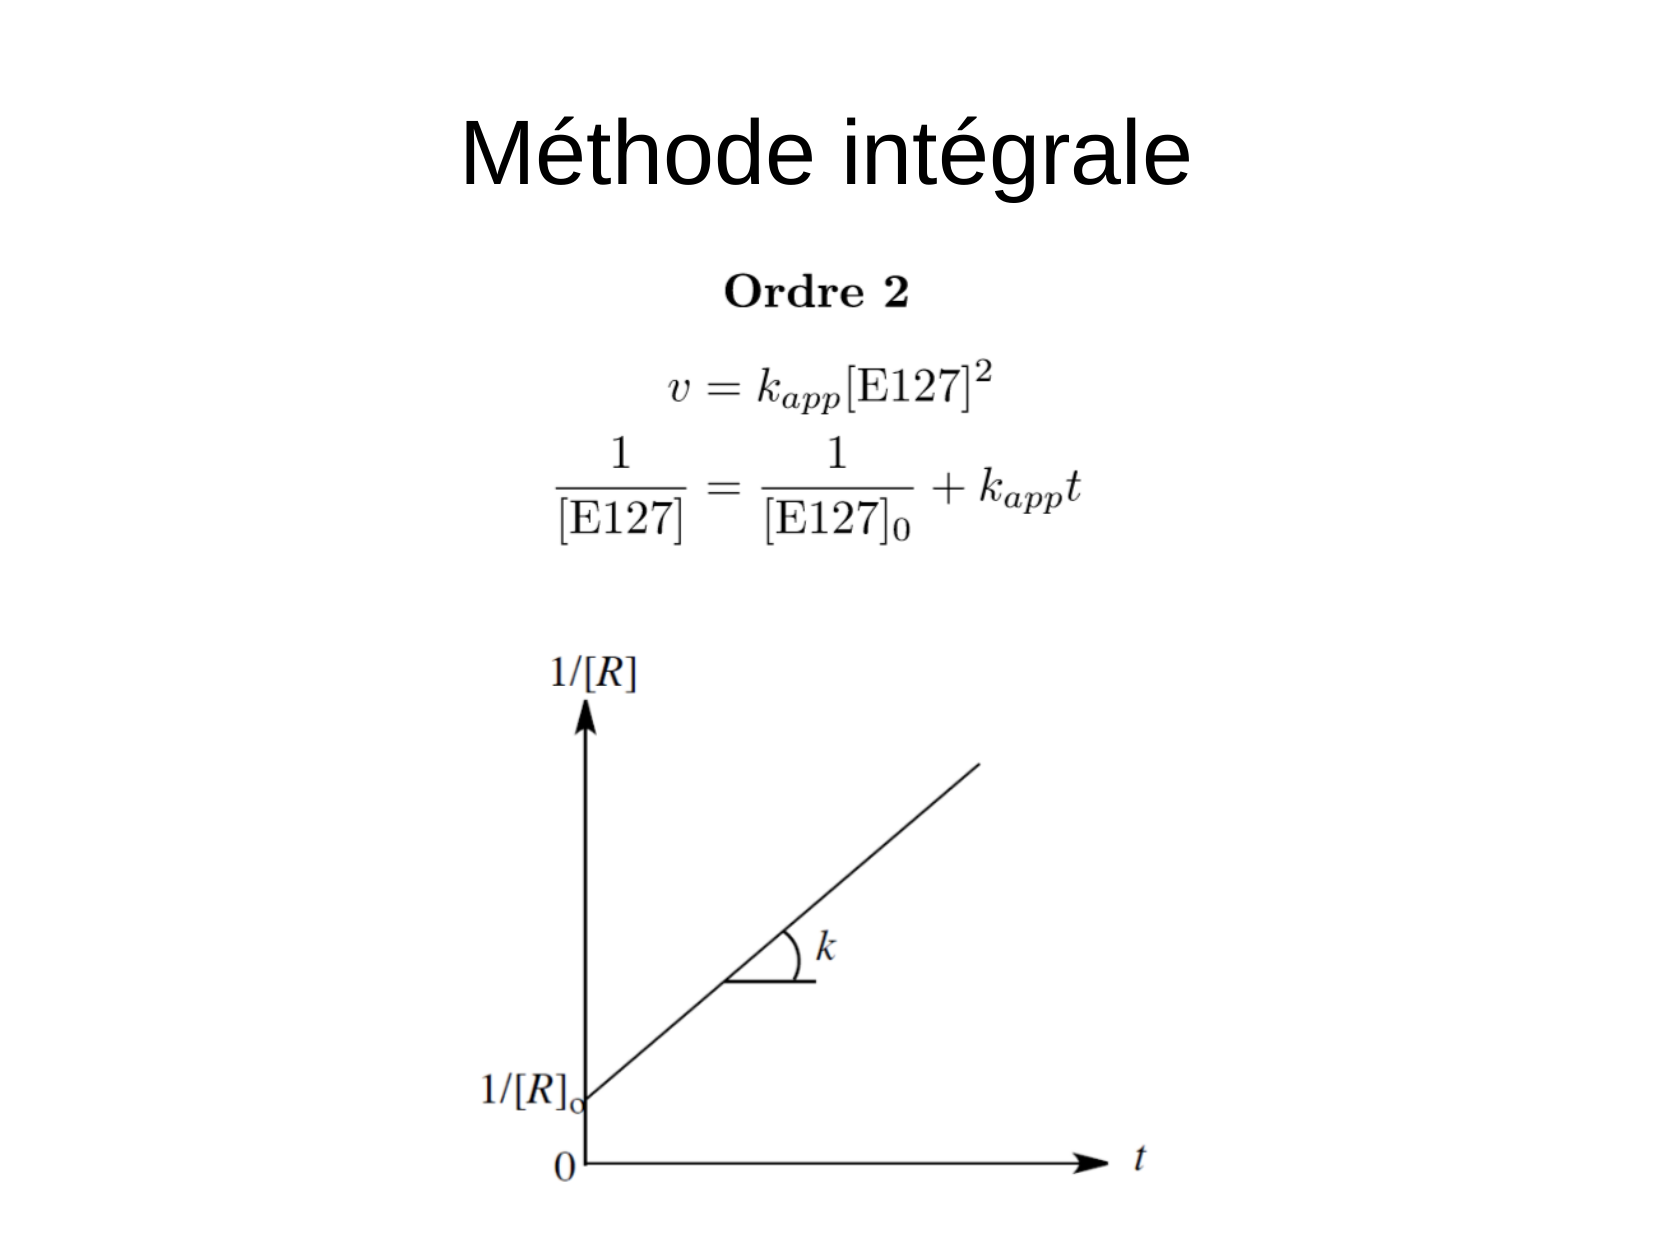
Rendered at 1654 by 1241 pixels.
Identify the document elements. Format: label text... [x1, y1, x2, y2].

title Méthode intégrale [82, 49, 1571, 257]
picture [472, 236, 1158, 1201]
